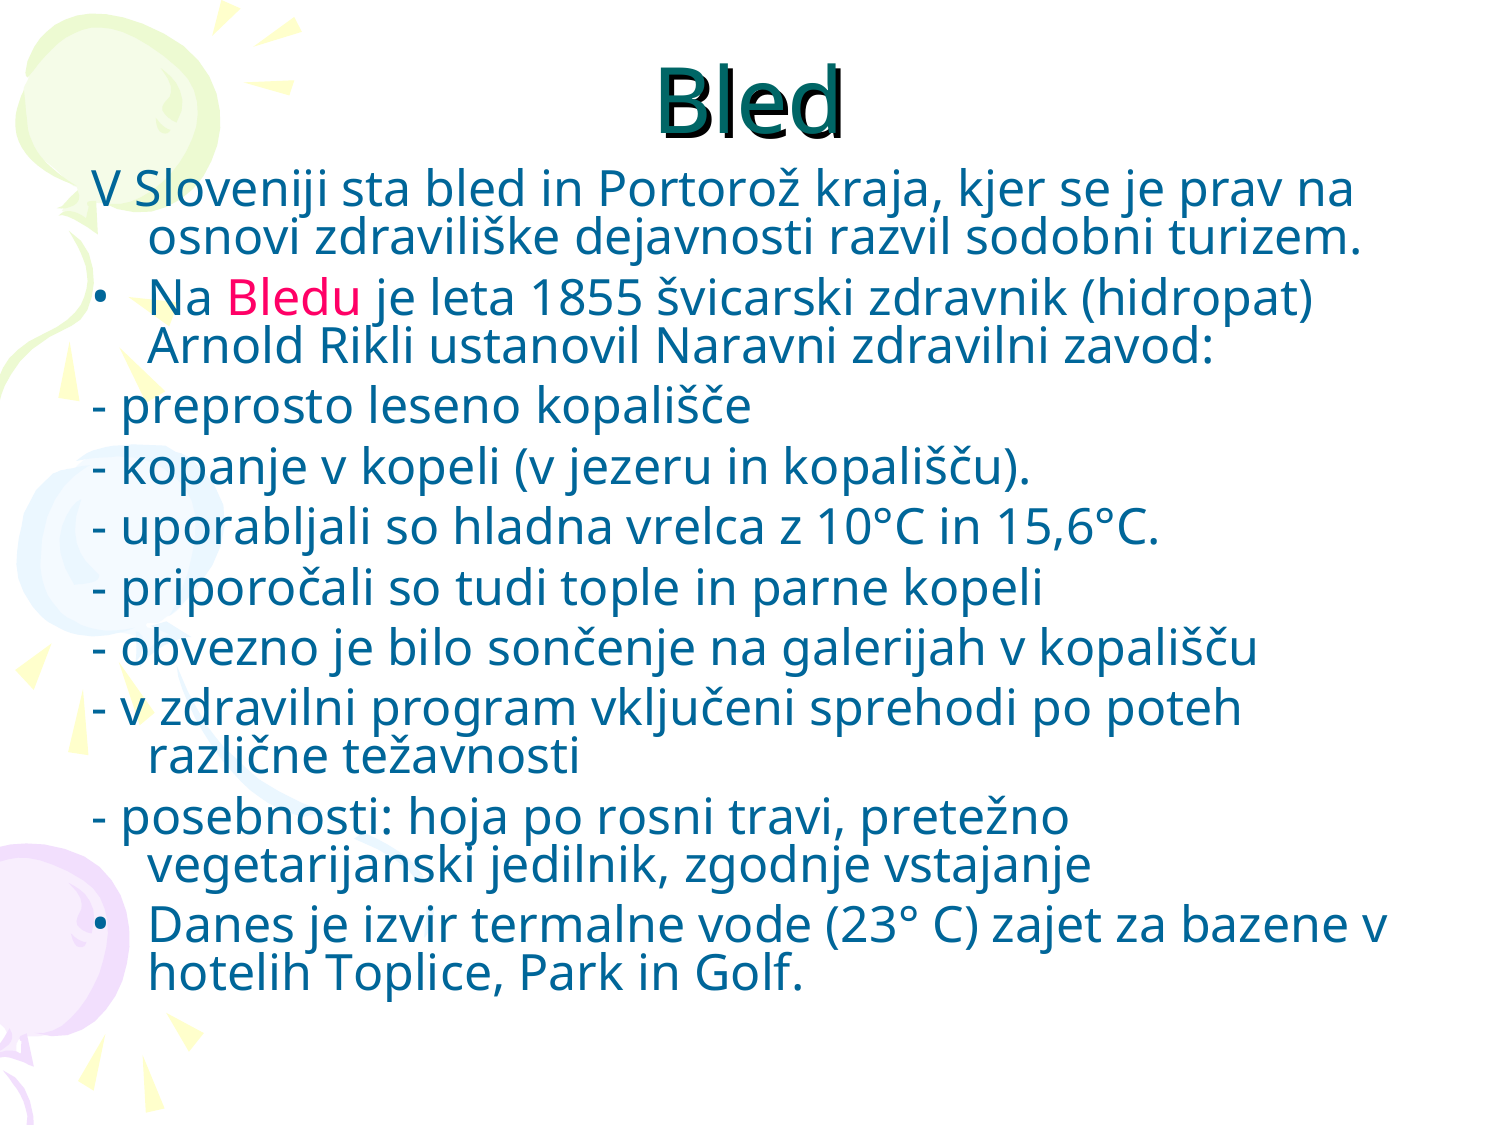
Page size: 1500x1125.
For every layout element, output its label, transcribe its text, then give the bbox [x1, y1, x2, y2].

list V Sloveniji sta bled in Portorož kraja, kjer se je prav na osnovi zdraviliške dejavnosti razvil sodobni turizem. Na Bledu je leta 1855 švicarski zdravnik (hidropat) Arnold Rikli ustanovil Naravni zdravilni zavod: - preprosto leseno kopališče - kopanje v kopeli (v jezeru in kopališču). - uporabljali so hladna vrelca z 10°C in 15,6°C. - priporočali so tudi tople in parne kopeli - obvezno je bilo sončenje na galerijah v kopališču - v zdravilni program vključeni sprehodi po poteh različne težavnosti - posebnosti: hoja po rosni travi, pretežno vegetarijanski jedilnik, zgodnje vstajanje Danes je izvir termalne vode (23° C) zajet za bazene v hotelih Toplice, Park in Golf. [76, 160, 1427, 981]
title Bled [72, 16, 1426, 161]
